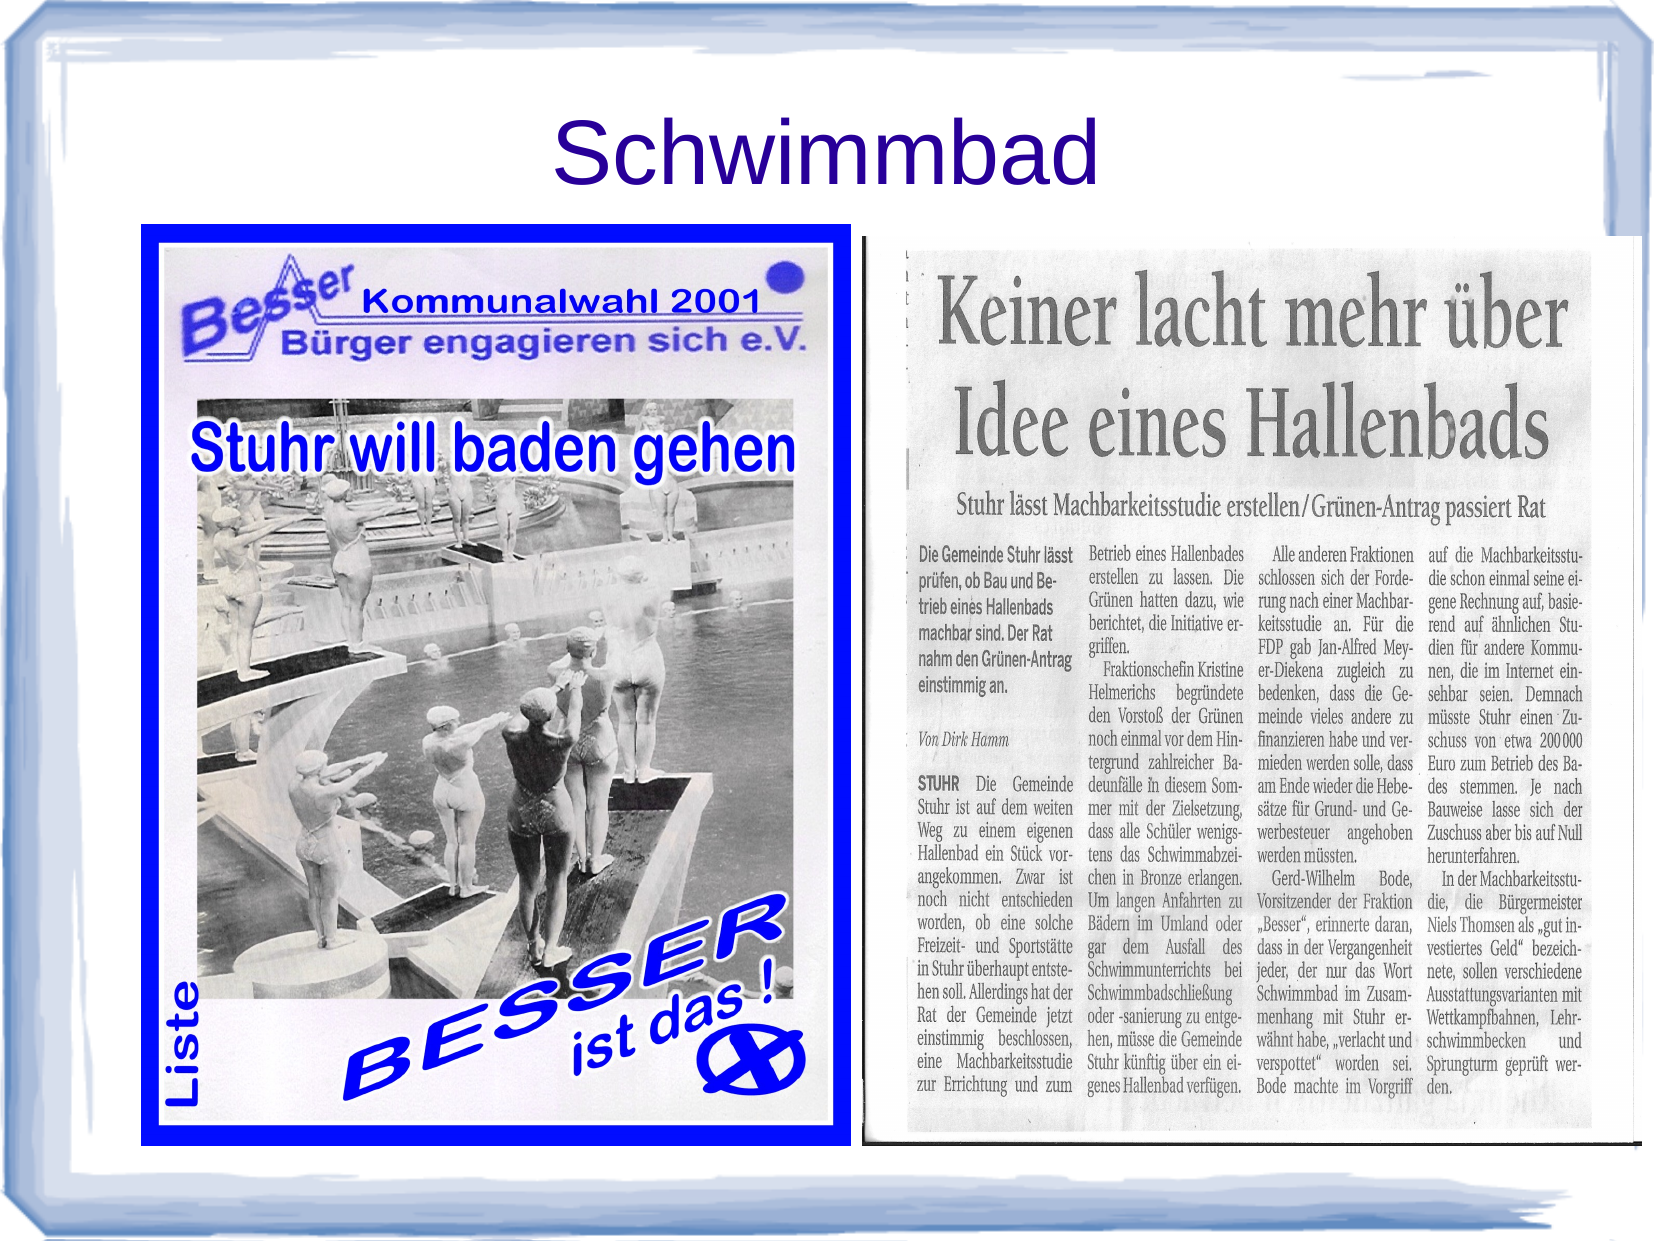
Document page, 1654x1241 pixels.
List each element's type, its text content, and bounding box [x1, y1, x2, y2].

title Schwimmbad [82, 49, 1571, 257]
picture [0, 0, 1654, 1241]
